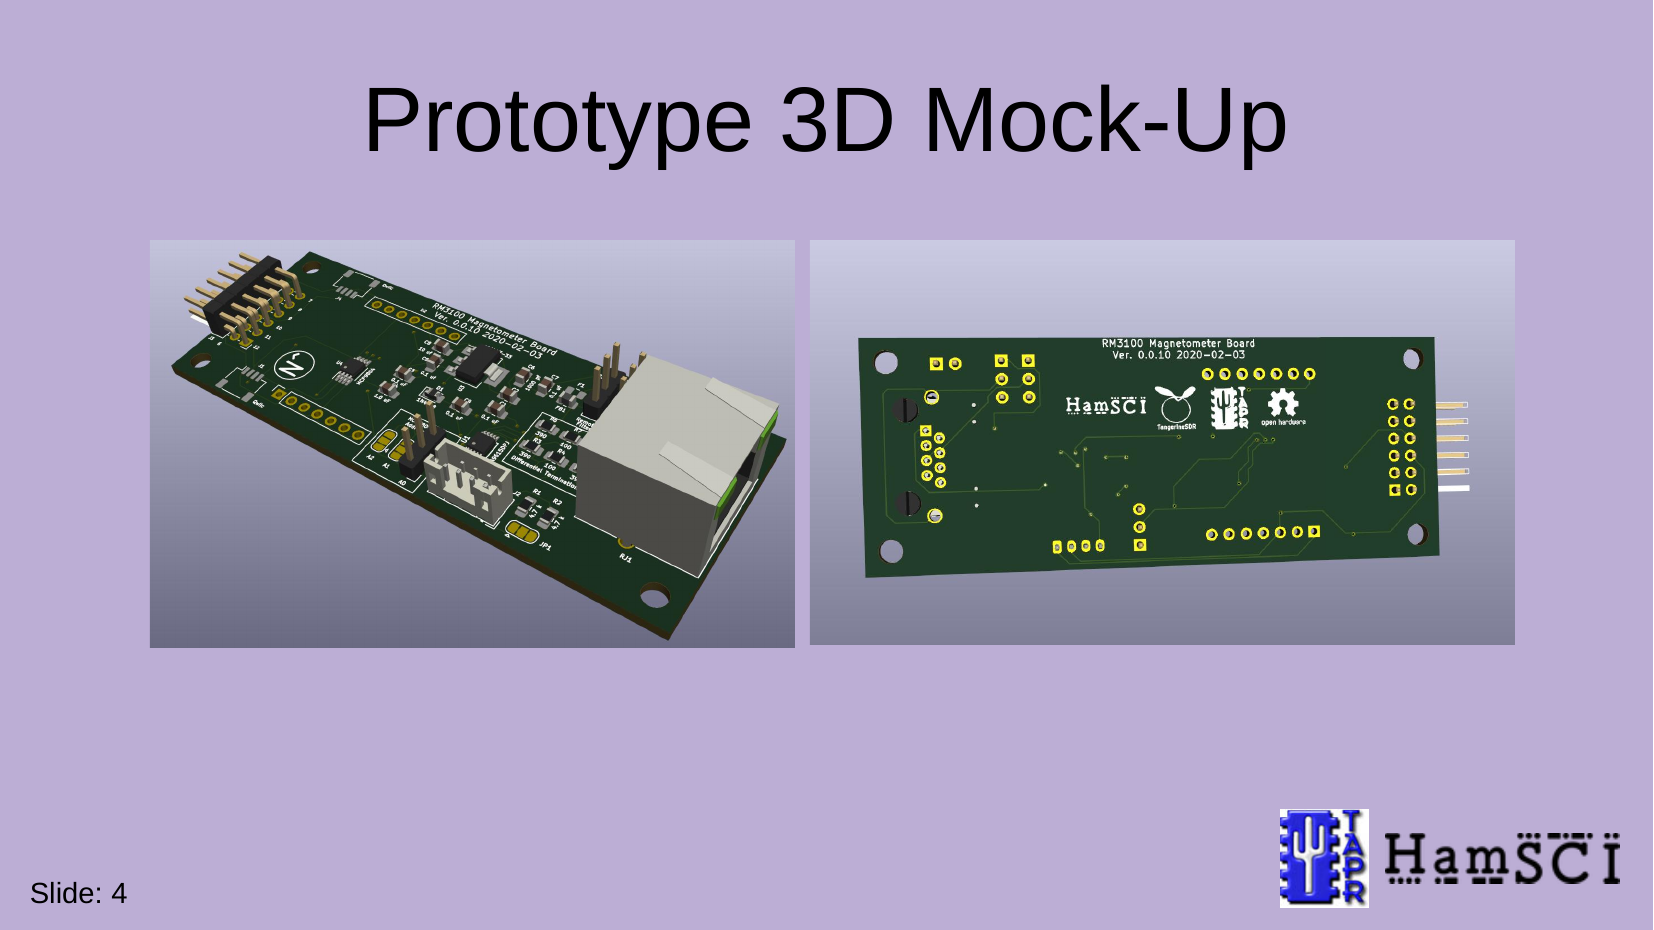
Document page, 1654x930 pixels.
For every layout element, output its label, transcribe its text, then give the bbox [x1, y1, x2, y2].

picture [149, 240, 795, 648]
picture [809, 240, 1515, 645]
text_box Prototype 3D Mock-Up [82, 37, 1571, 193]
picture [1280, 809, 1369, 908]
picture [1385, 833, 1620, 884]
